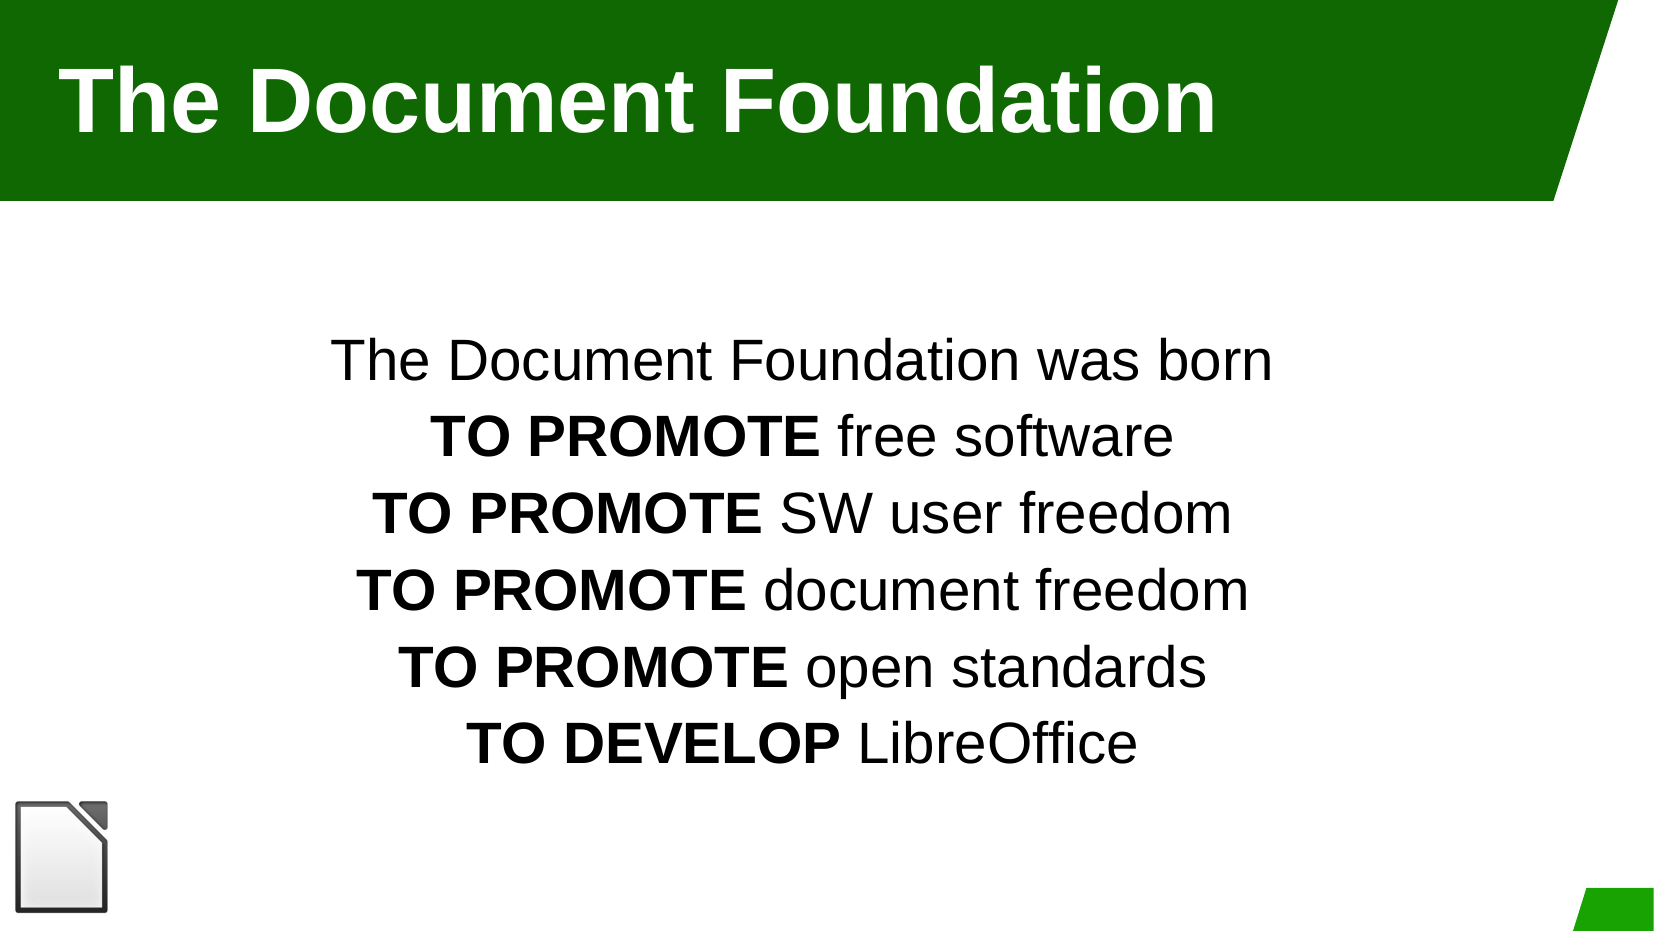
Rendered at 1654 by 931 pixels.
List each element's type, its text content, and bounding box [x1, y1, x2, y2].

title The Document Foundation [59, 13, 1548, 189]
subtitle The Document Foundation was born TO PROMOTE free software TO PROMOTE SW user freedom TO PROMOTE document freedom TO PROMOTE open standards TO DEVELOP LibreOffice [59, 217, 1548, 886]
picture [12, 798, 111, 917]
